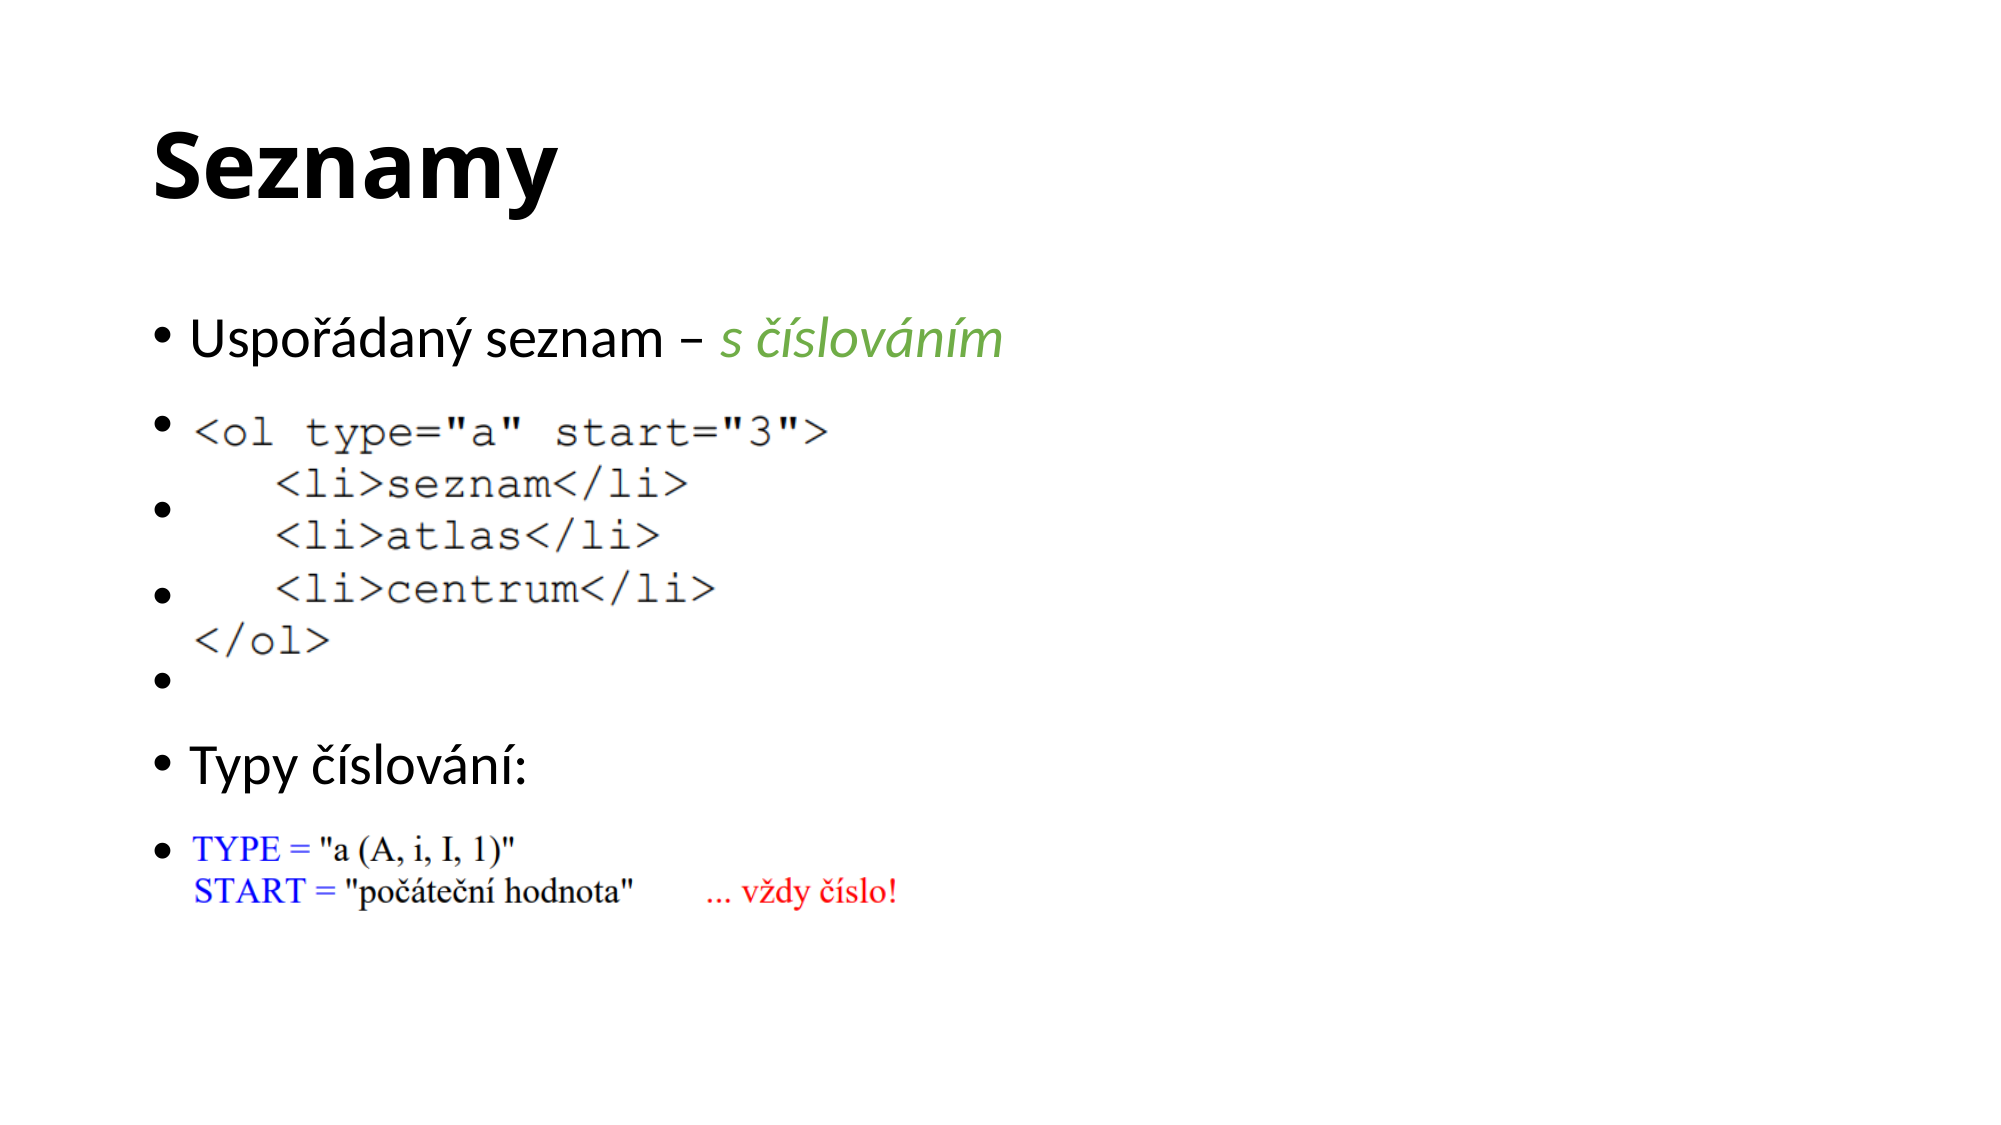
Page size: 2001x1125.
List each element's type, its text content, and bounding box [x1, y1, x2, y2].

picture [191, 832, 904, 919]
list Uspořádaný seznam – s číslováním Typy číslování: [137, 299, 1863, 1014]
picture [186, 395, 844, 685]
title Seznamy [137, 59, 1863, 278]
